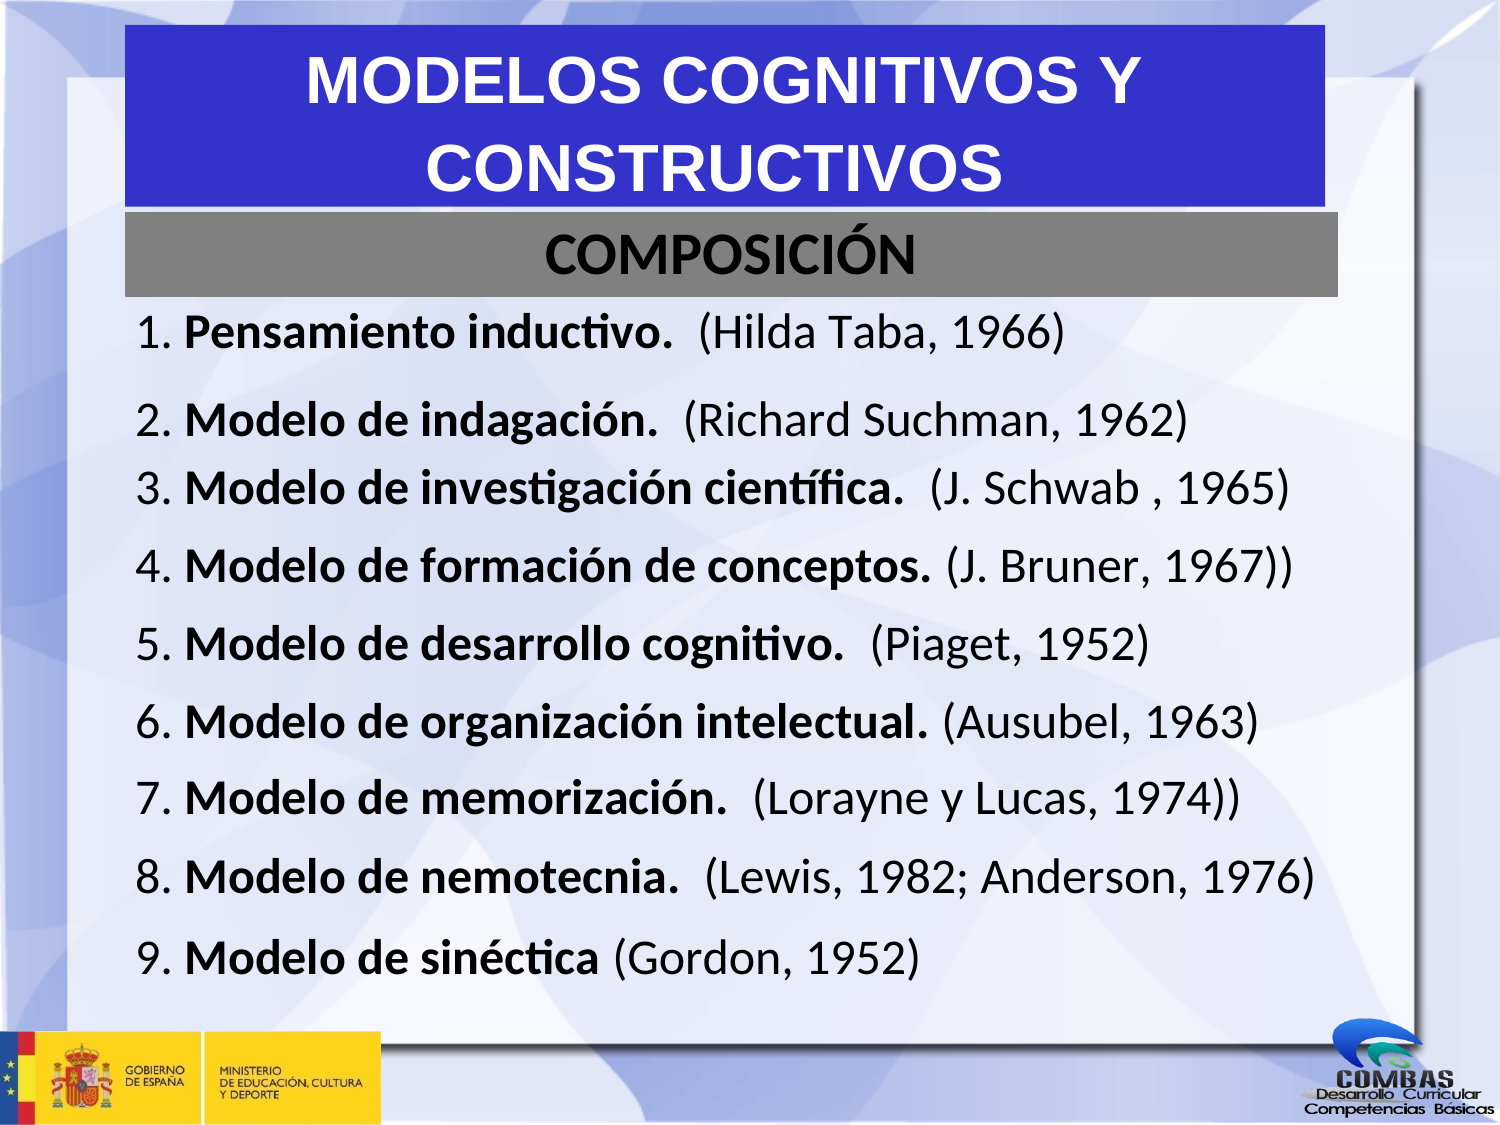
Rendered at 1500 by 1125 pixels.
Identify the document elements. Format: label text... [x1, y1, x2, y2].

table_cell 5. Modelo de desarrollo cognitivo. (Piaget, 1952) [125, 610, 1338, 688]
table_cell 4. Modelo de formación de conceptos. (J. Bruner, 1967)) [125, 531, 1338, 610]
table_header COMPOSICIÓN [125, 212, 1338, 297]
table_cell 8. Modelo de nemotecnia. (Lewis, 1982; Anderson, 1976) [125, 842, 1338, 923]
table_cell 2. Modelo de indagación. (Richard Suchman, 1962) [125, 385, 1338, 453]
table_cell 9. Modelo de sinéctica (Gordon, 1952) [125, 923, 1338, 987]
table_cell 7. Modelo de memorización. (Lorayne y Lucas, 1974)) [125, 764, 1338, 842]
table_cell 3. Modelo de investigación científica. (J. Schwab , 1965) [125, 453, 1338, 531]
table_cell 6. Modelo de organización intelectual. (Ausubel, 1963) [125, 688, 1338, 764]
table_cell 1. Pensamiento inductivo. (Hilda Taba, 1966) [125, 297, 1338, 385]
picture [0, 0, 1500, 1125]
text_box MODELOS COGNITIVOS Y CONSTRUCTIVOS [125, 24, 1326, 207]
